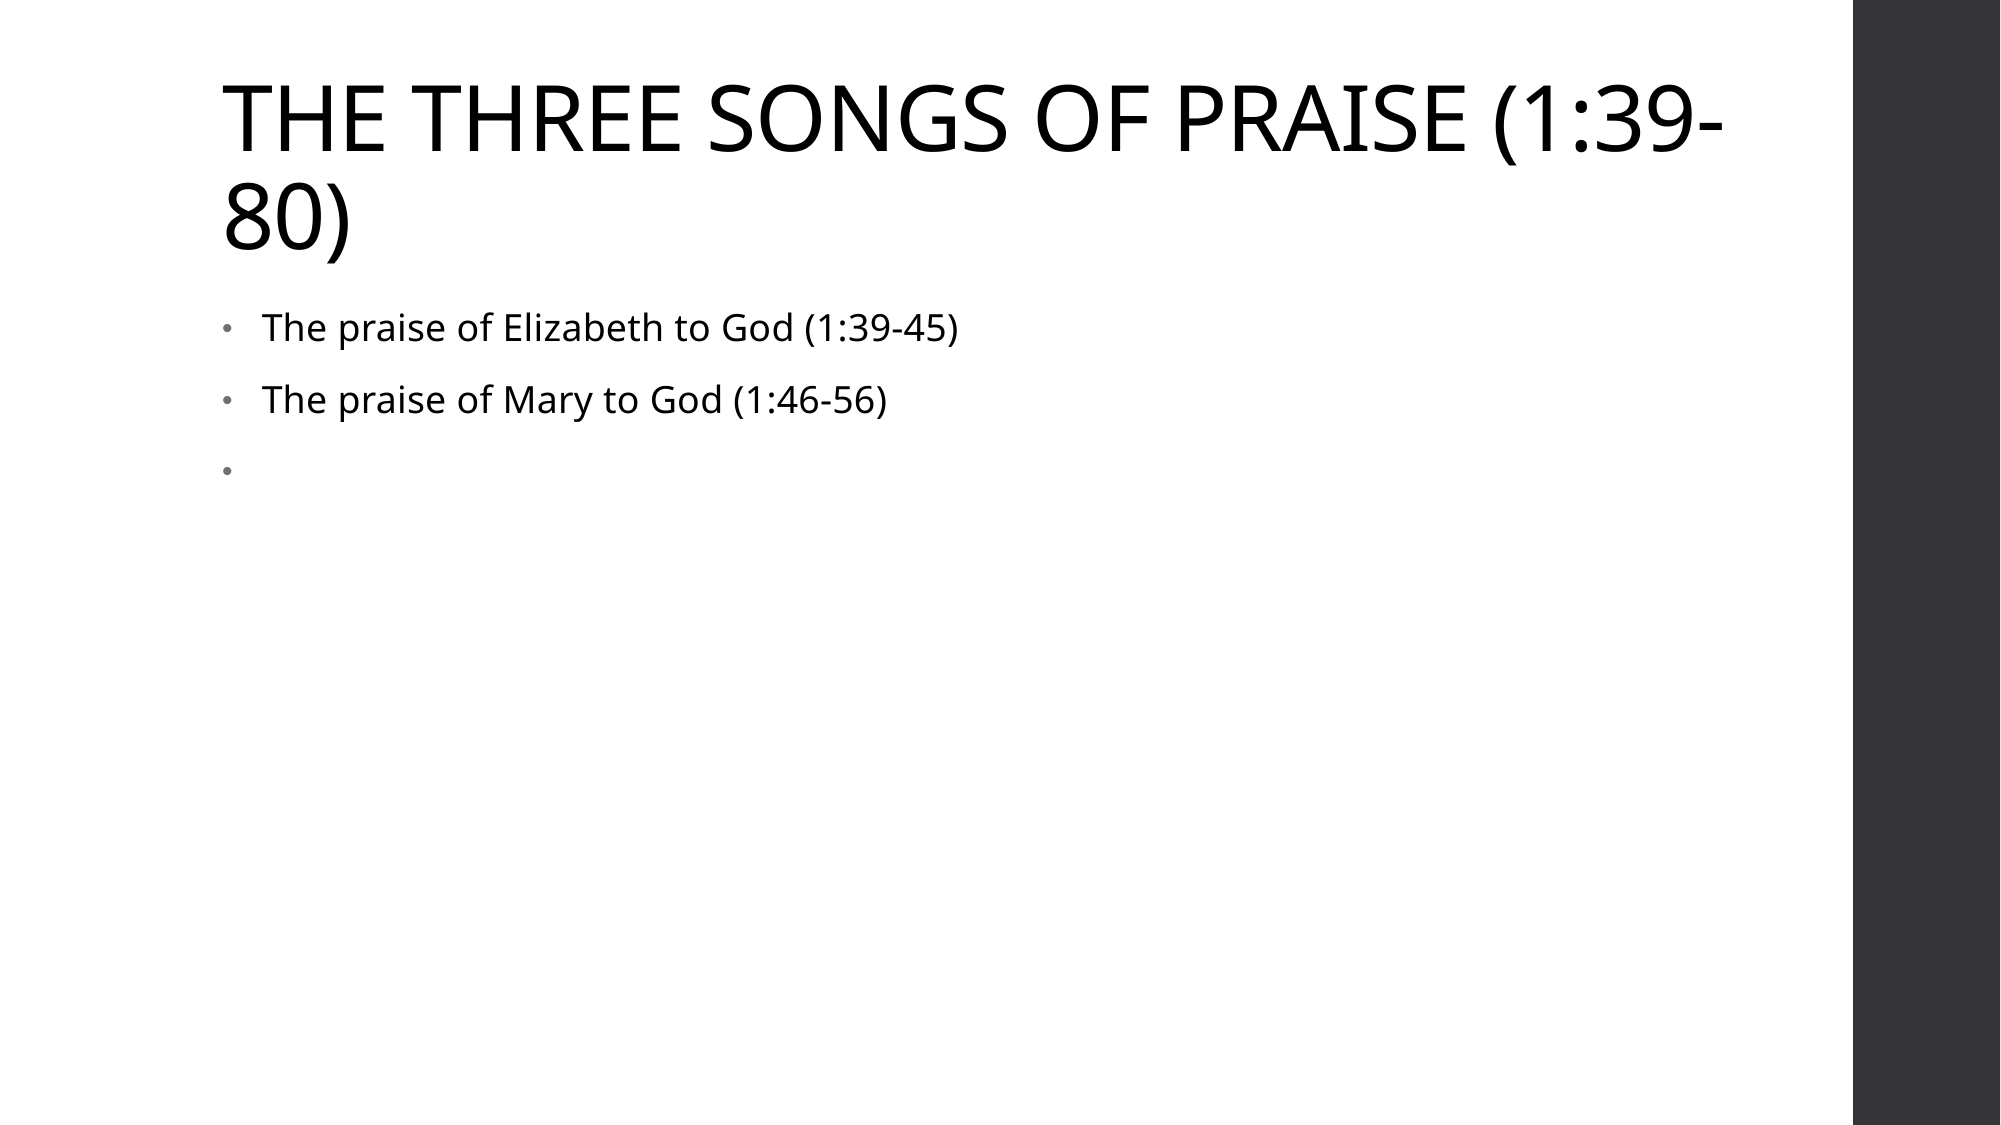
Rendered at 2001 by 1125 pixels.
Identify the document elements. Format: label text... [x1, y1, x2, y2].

title THE THREE SONGS OF PRAISE (1:39-80) [206, 60, 1797, 278]
list The praise of Elizabeth to God (1:39-45) The praise of Mary to God (1:46-56) [206, 299, 1617, 1014]
